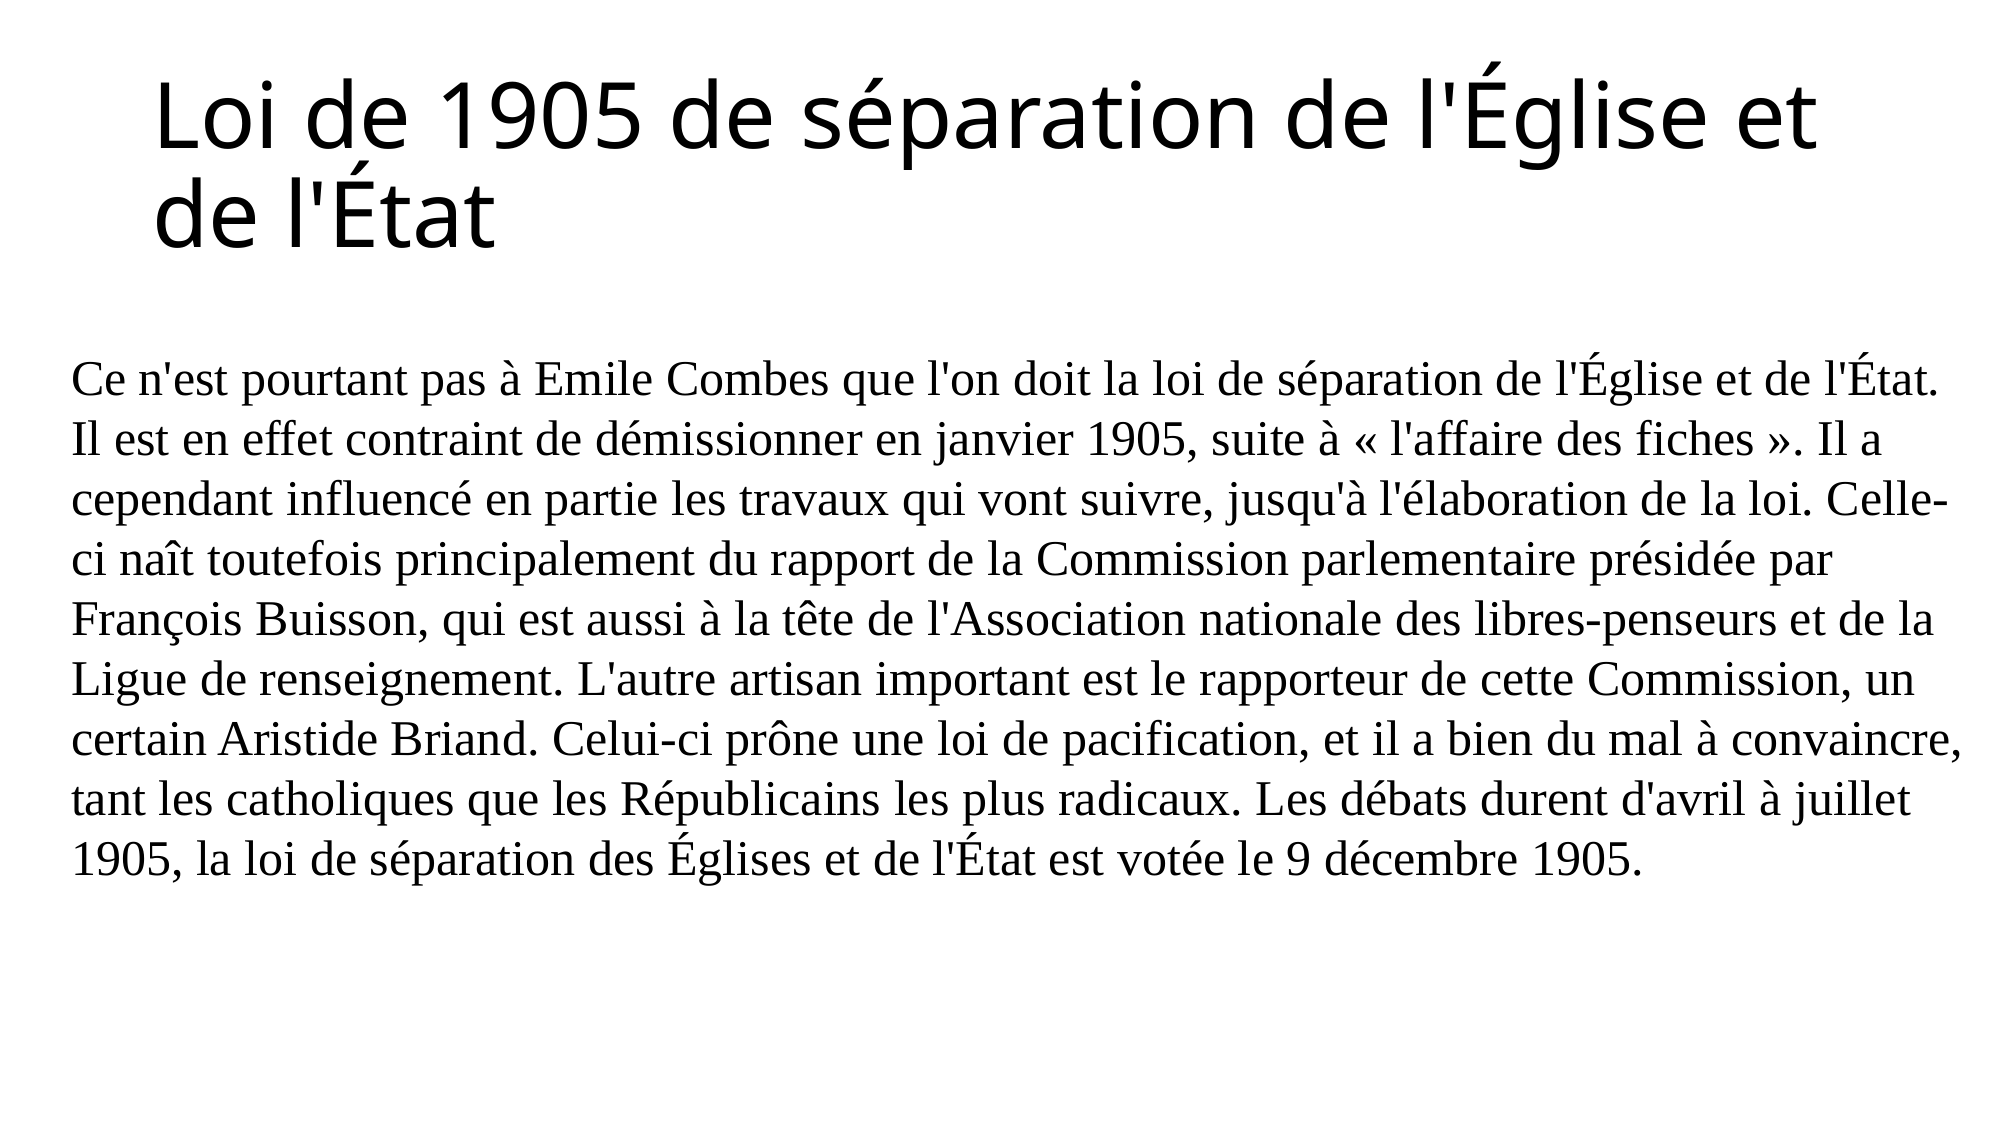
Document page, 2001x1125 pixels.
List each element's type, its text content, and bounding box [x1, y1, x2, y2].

title Loi de 1905 de séparation de l'Église et de l'État [137, 59, 1863, 278]
text_box Ce n'est pourtant pas à Emile Combes que l'on doit la loi de séparation de l'Église et de l'État. Il est en effet contraint de démissionner en janvier 1905, suite à « l'affaire des fiches ». Il a cependant influencé en partie les travaux qui vont suivre, jusqu'à l'élaboration de la loi. Celle-ci naît toutefois principalement du rapport de la Commission parlementaire présidée par François Buisson, qui est aussi à la tête de l'Association nationale des libres-penseurs et de la Ligue de renseignement. L'autre artisan important est le rapporteur de cette Commission, un certain Aristide Briand. Celui-ci prône une loi de pacification, et il a bien du mal à convaincre, tant les catholiques que les Républicains les plus radicaux. Les débats durent d'avril à juillet 1905, la loi de séparation des Églises et de l'État est votée le 9 décembre 1905. [55, 338, 1981, 899]
